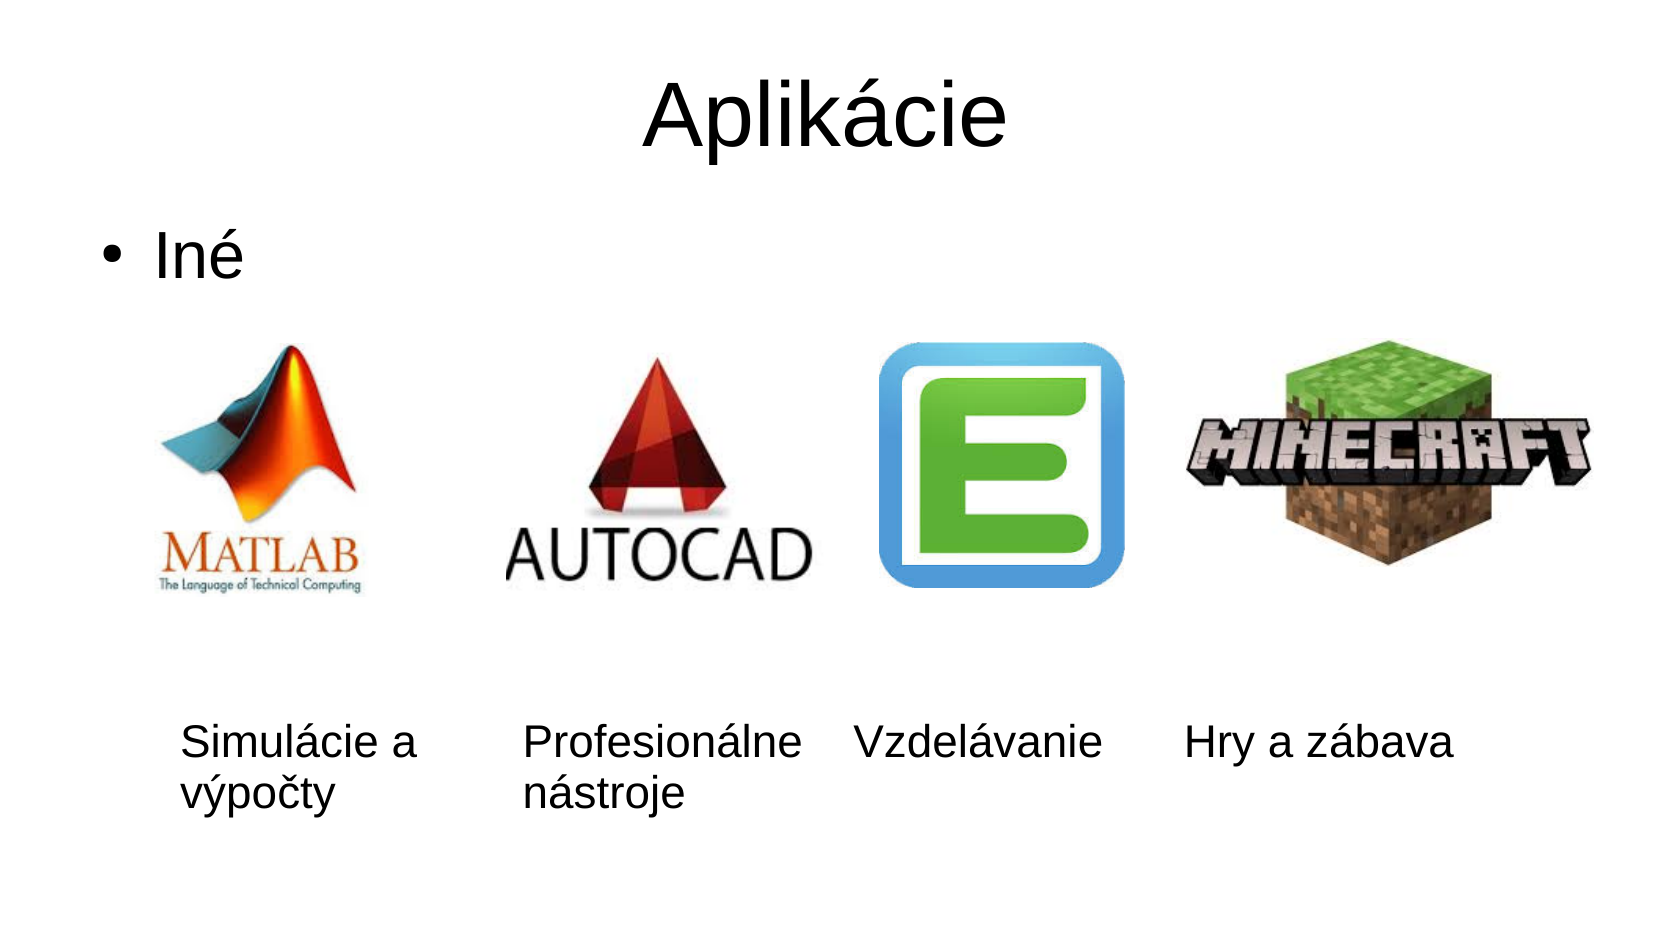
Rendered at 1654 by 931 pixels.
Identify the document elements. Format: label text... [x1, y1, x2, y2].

text_box Profesionálne nástroje [507, 708, 827, 827]
picture [879, 342, 1125, 588]
picture [17, 303, 842, 636]
picture [1185, 338, 1594, 567]
text_box Simulácie a výpočty [165, 708, 485, 827]
list Iné [82, 217, 1571, 758]
text_box Hry a zábava [1169, 708, 1489, 780]
text_box Vzdelávanie [838, 708, 1158, 780]
title Aplikácie [82, 37, 1571, 193]
